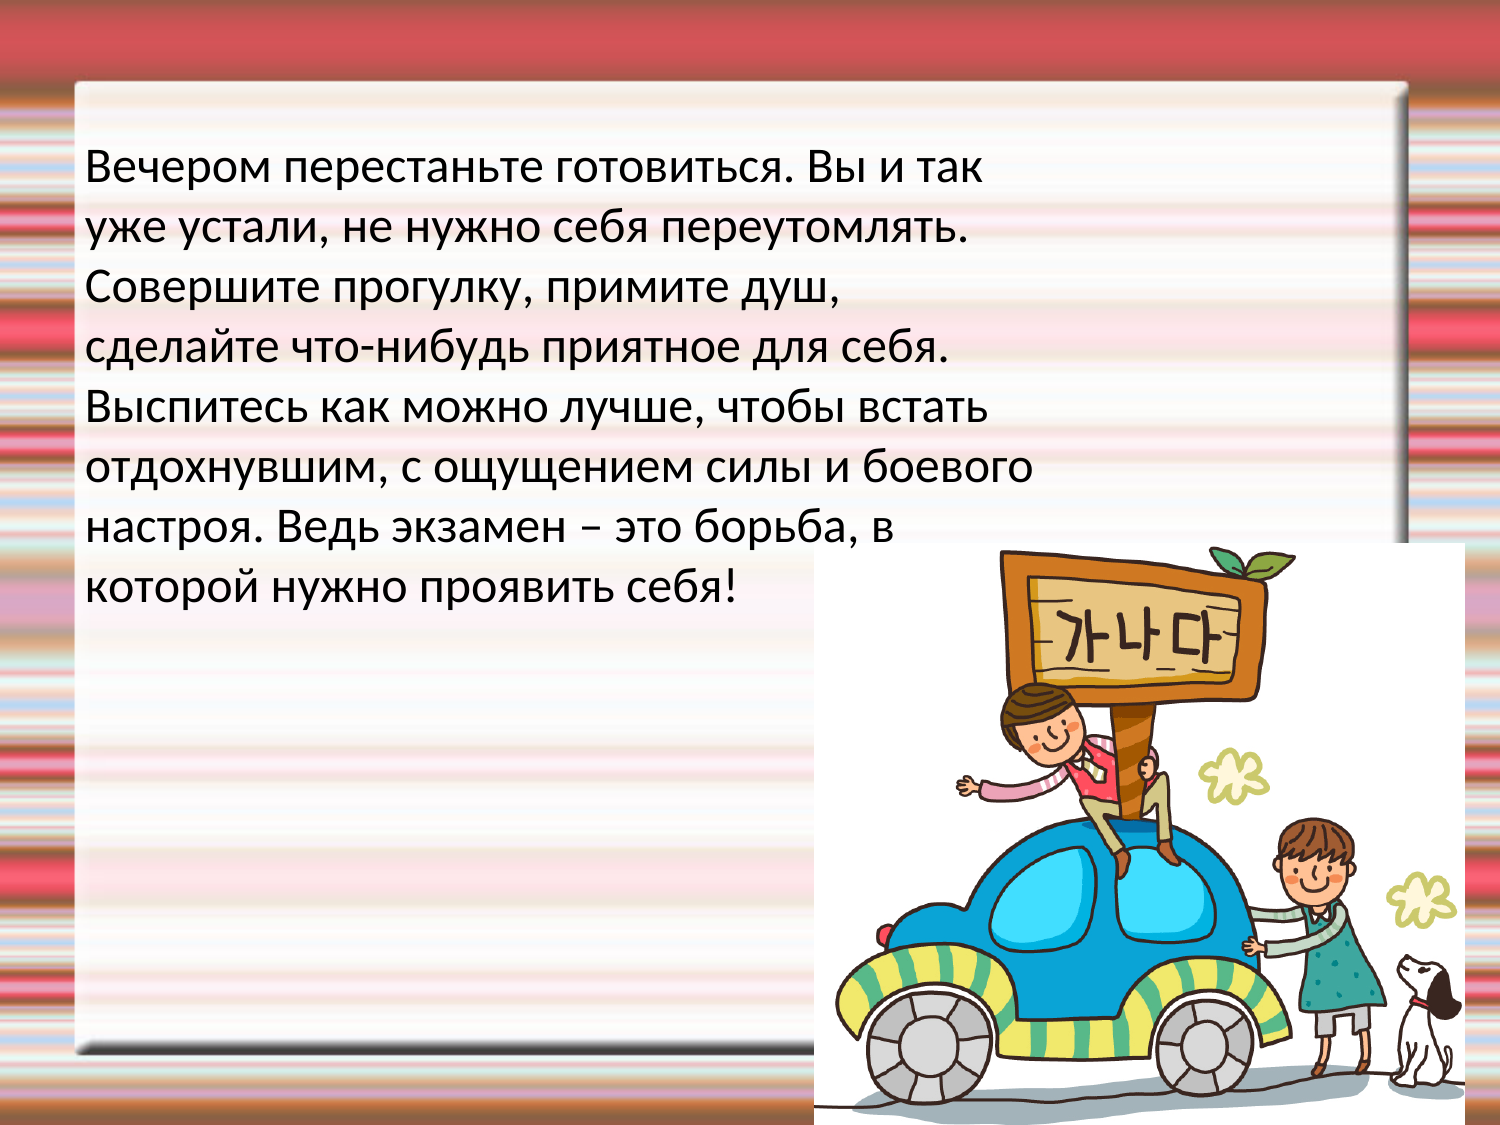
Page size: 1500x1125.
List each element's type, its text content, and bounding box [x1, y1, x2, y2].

picture [0, 0, 1500, 1125]
list Вечером перестаньте готовиться. Вы и так уже устали, не нужно себя переутомлять. Совершите прогулку, примите душ, сделайте что-нибудь приятное для себя. Выспитесь как можно лучше, чтобы встать отдохнувшим, с ощущением силы и боевого настроя. Ведь экзамен – это борьба, в которой нужно проявить себя! [70, 35, 1055, 1067]
